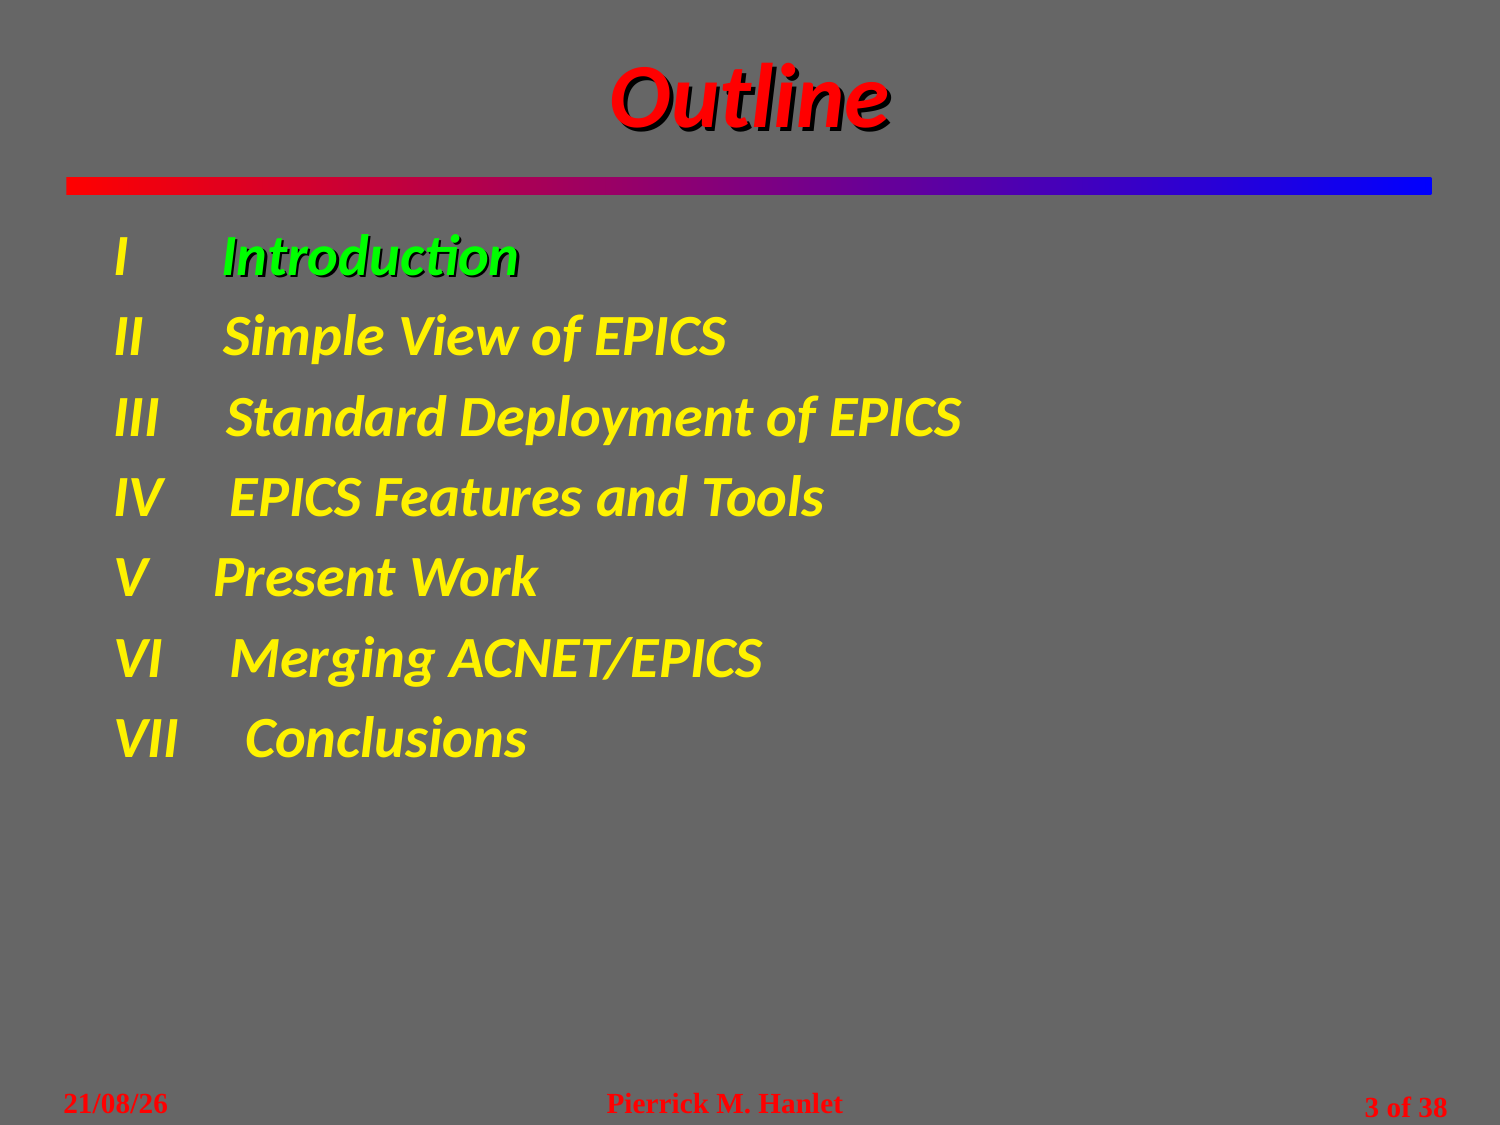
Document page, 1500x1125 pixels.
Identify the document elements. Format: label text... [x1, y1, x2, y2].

list Introduction Simple View of EPICS Standard Deployment of EPICS EPICS Features and Tools Present Work Merging ACNET/EPICS Conclusions [68, 209, 1442, 1044]
title Outline [15, 16, 1486, 172]
